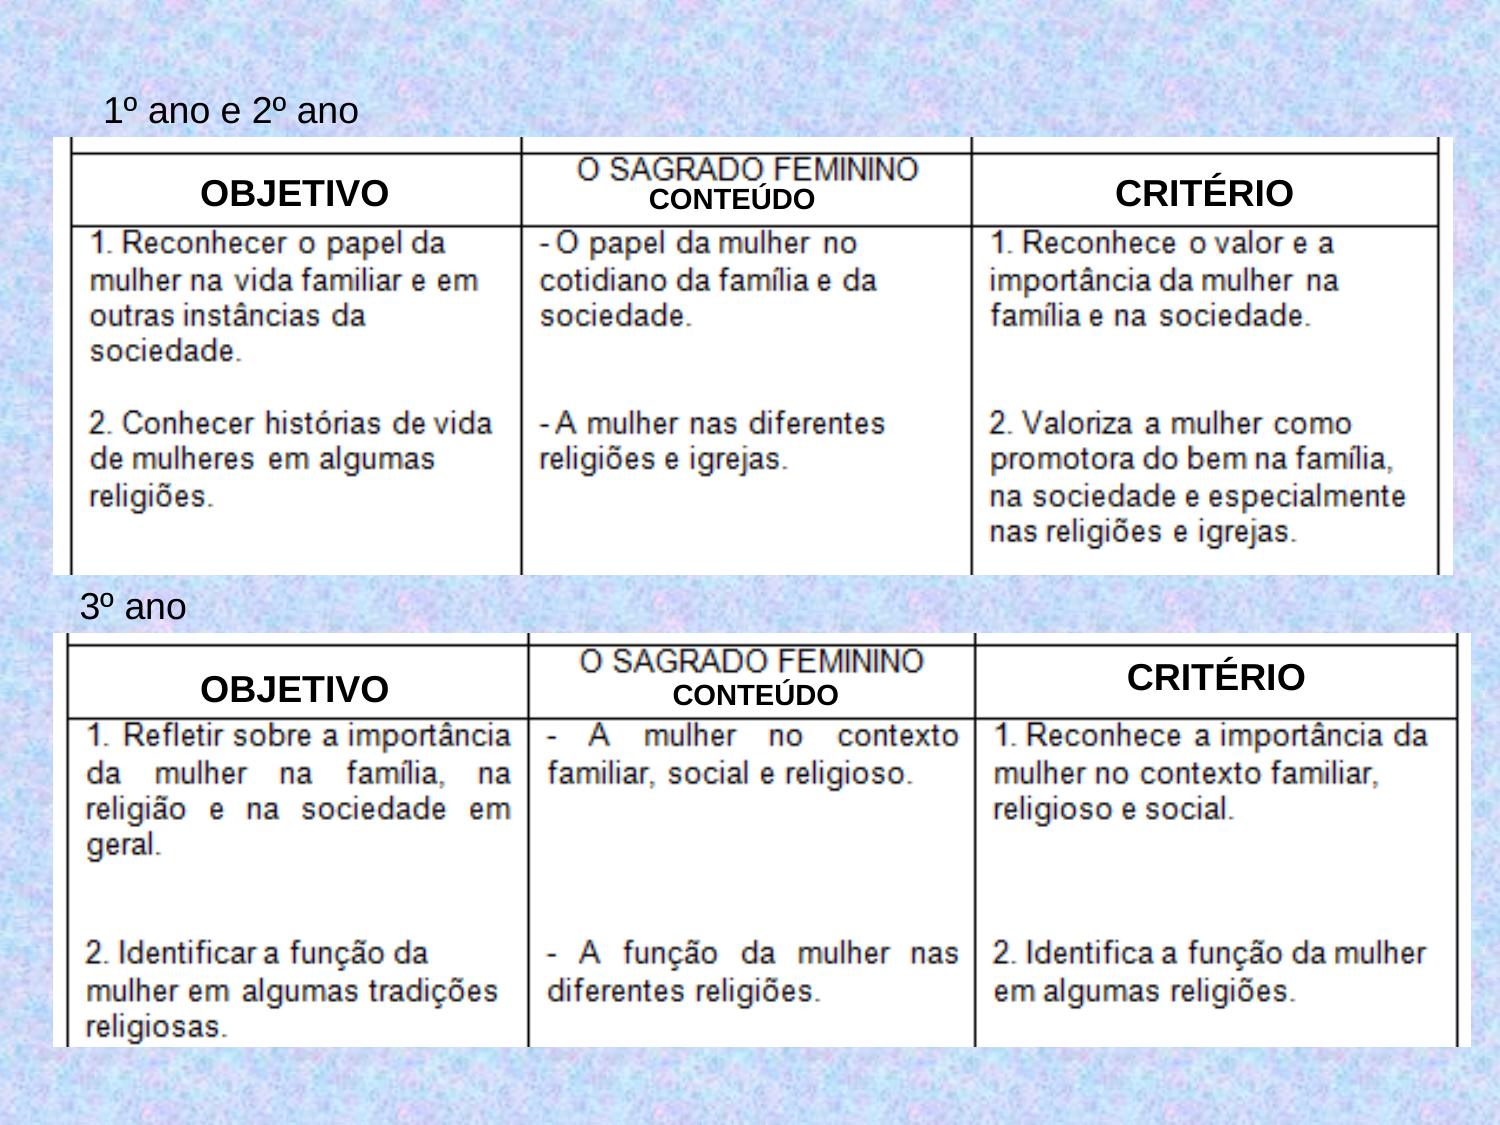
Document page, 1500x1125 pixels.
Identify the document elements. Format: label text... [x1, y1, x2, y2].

text_box 3º ano [64, 574, 491, 635]
text_box OBJETIVO [100, 656, 491, 718]
text_box 1º ano e 2º ano [88, 78, 514, 139]
text_box CRITÉRIO [1021, 645, 1412, 706]
text_box CRITÉRIO [1009, 160, 1400, 222]
picture [0, 0, 1500, 1125]
text_box OBJETIVO [100, 160, 491, 222]
text_box CONTEÚDO [560, 668, 951, 720]
text_box CONTEÚDO [537, 172, 928, 224]
